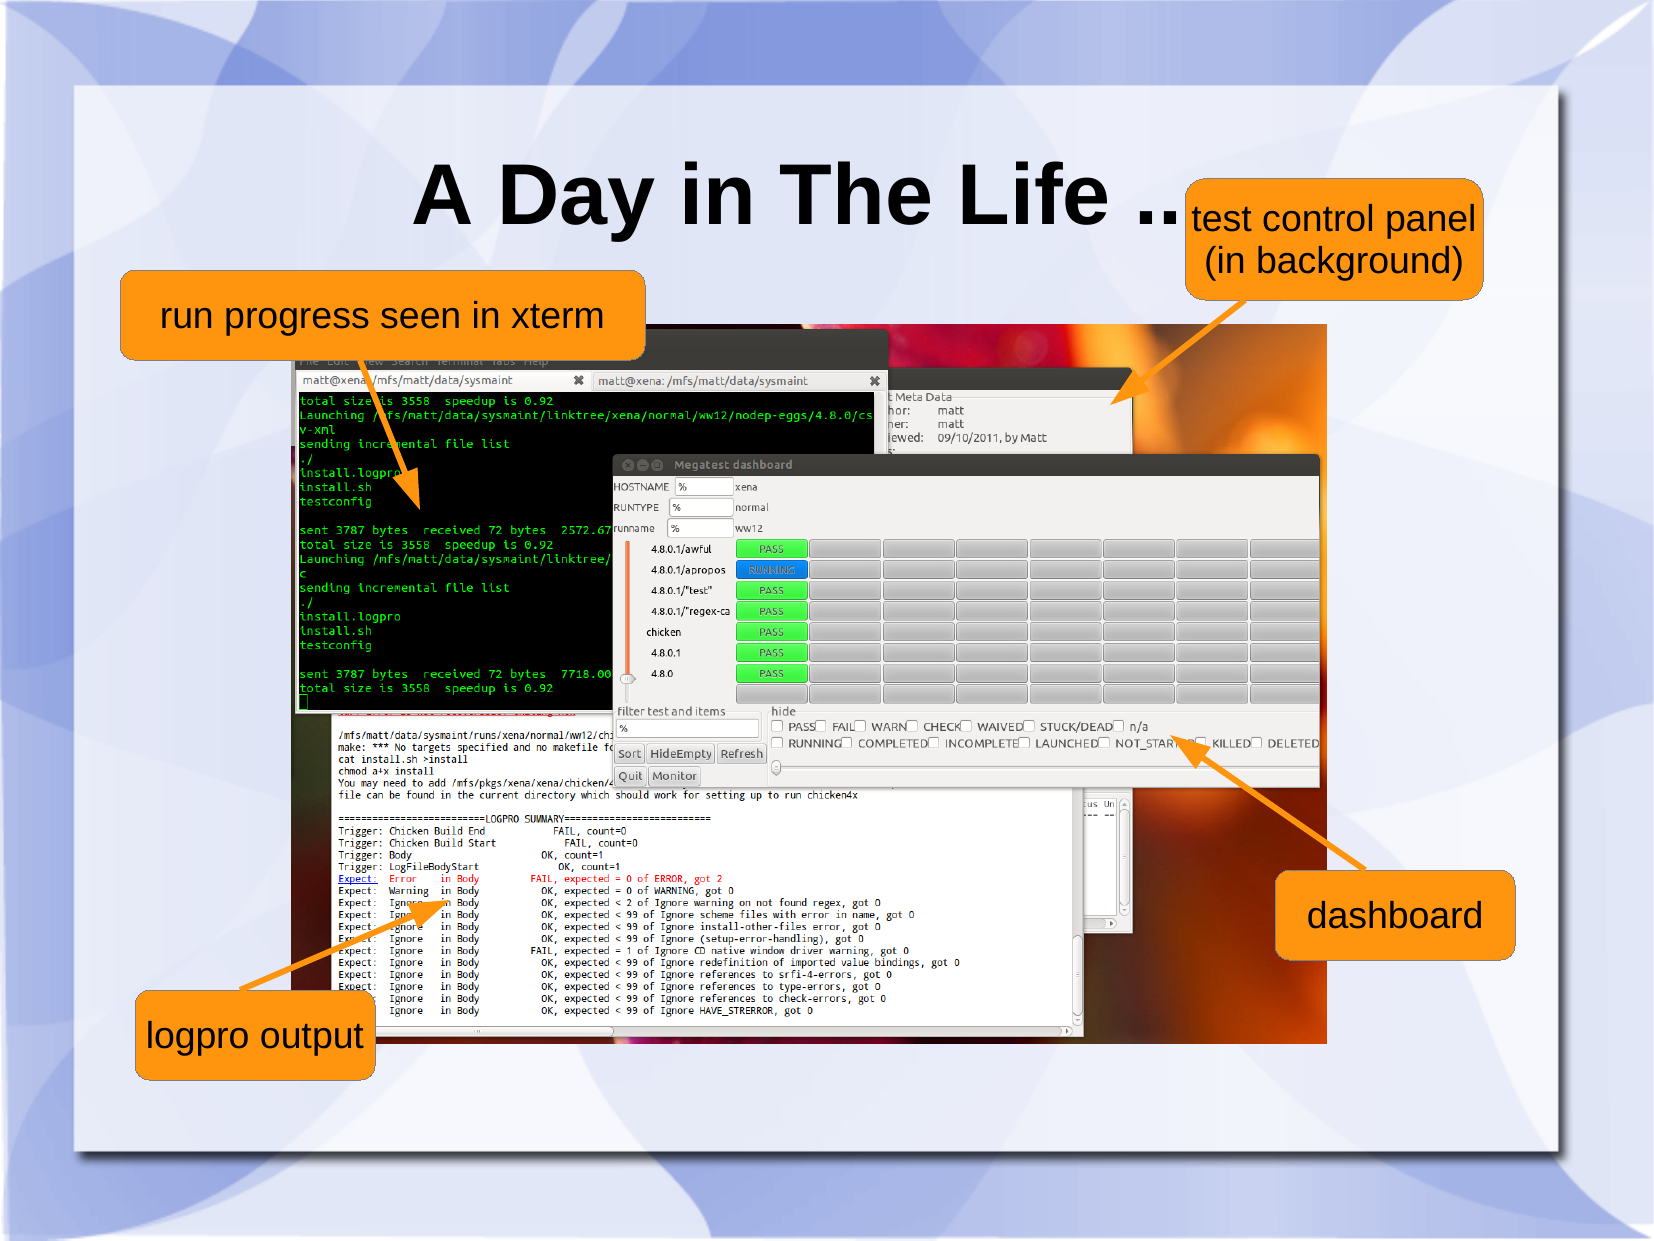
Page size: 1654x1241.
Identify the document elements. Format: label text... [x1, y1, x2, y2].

title A Day in The Life ... [82, 90, 1536, 298]
text_box dashboard [1275, 870, 1516, 961]
text_box logpro output [135, 990, 376, 1081]
text_box run progress seen in xterm [120, 270, 646, 361]
text_box test control panel (in background) [1185, 178, 1484, 301]
picture [0, 0, 1654, 1241]
